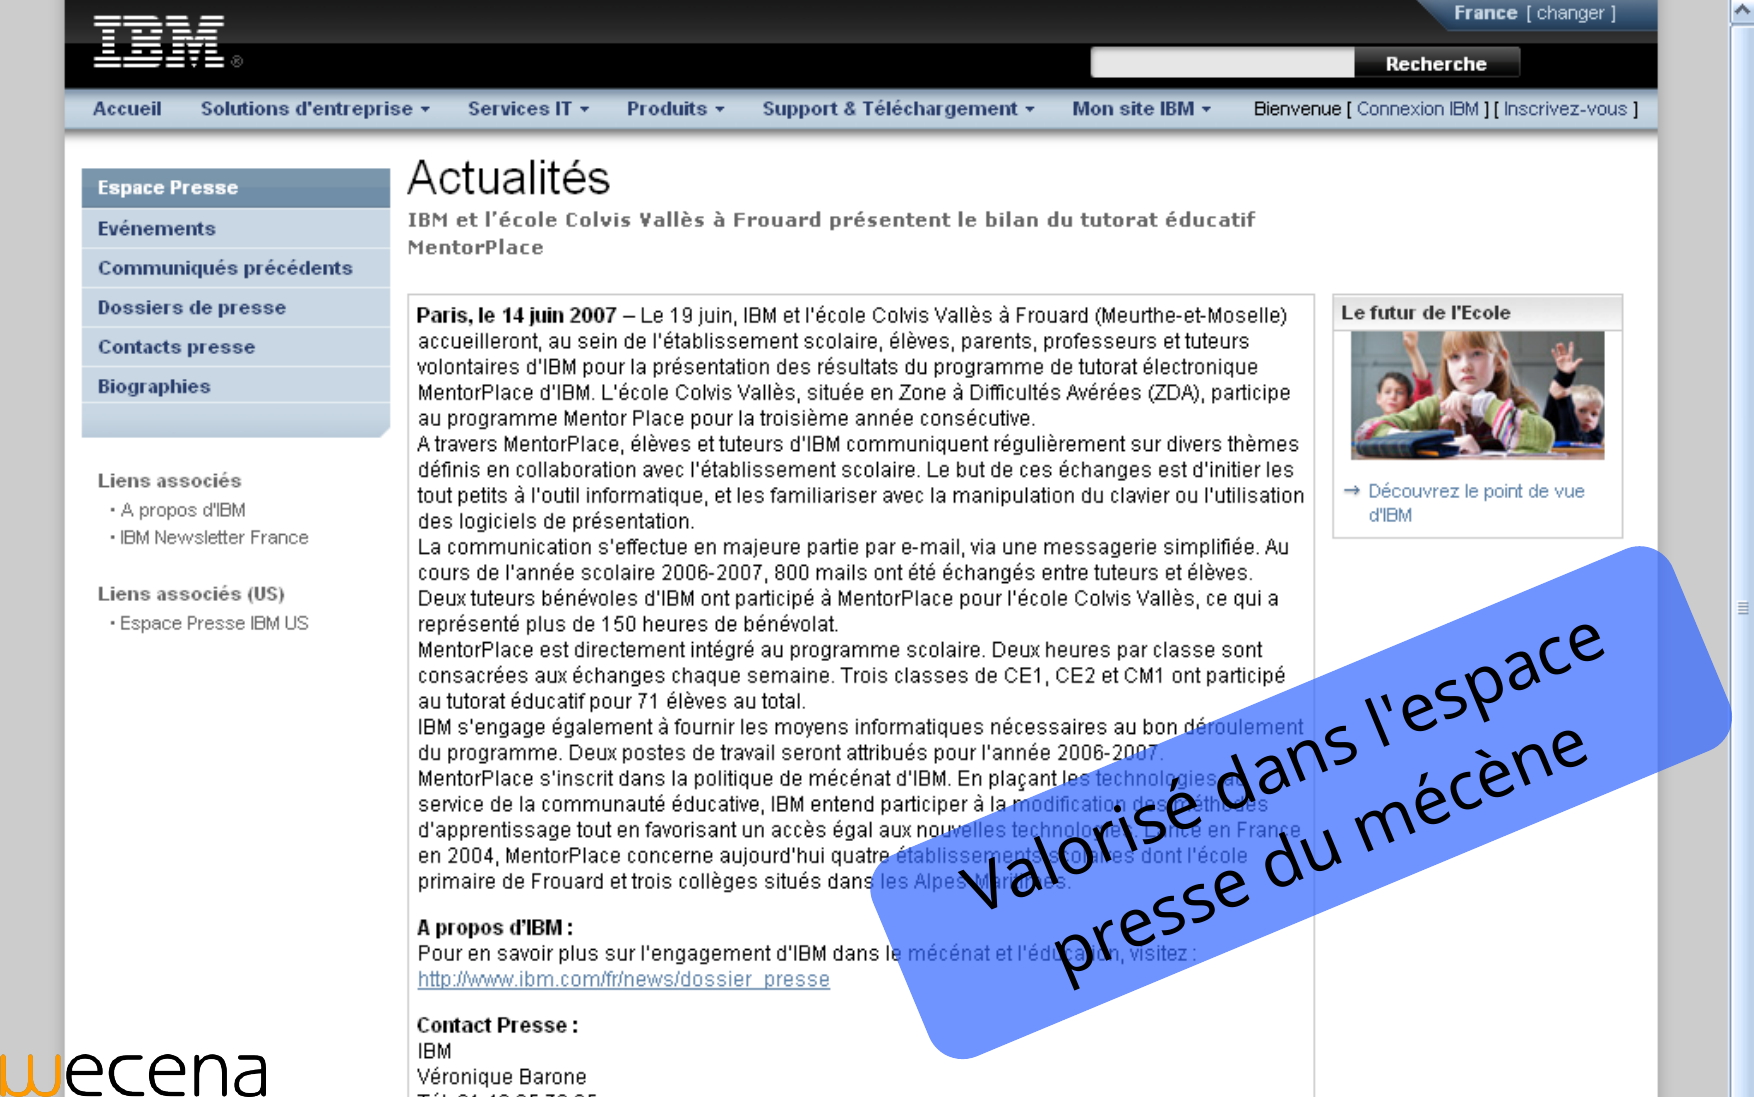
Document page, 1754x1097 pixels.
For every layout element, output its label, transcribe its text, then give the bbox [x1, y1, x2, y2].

picture [0, 0, 1754, 1097]
text_box Valorisé dans l'espace presse du mécène [870, 546, 1733, 1060]
